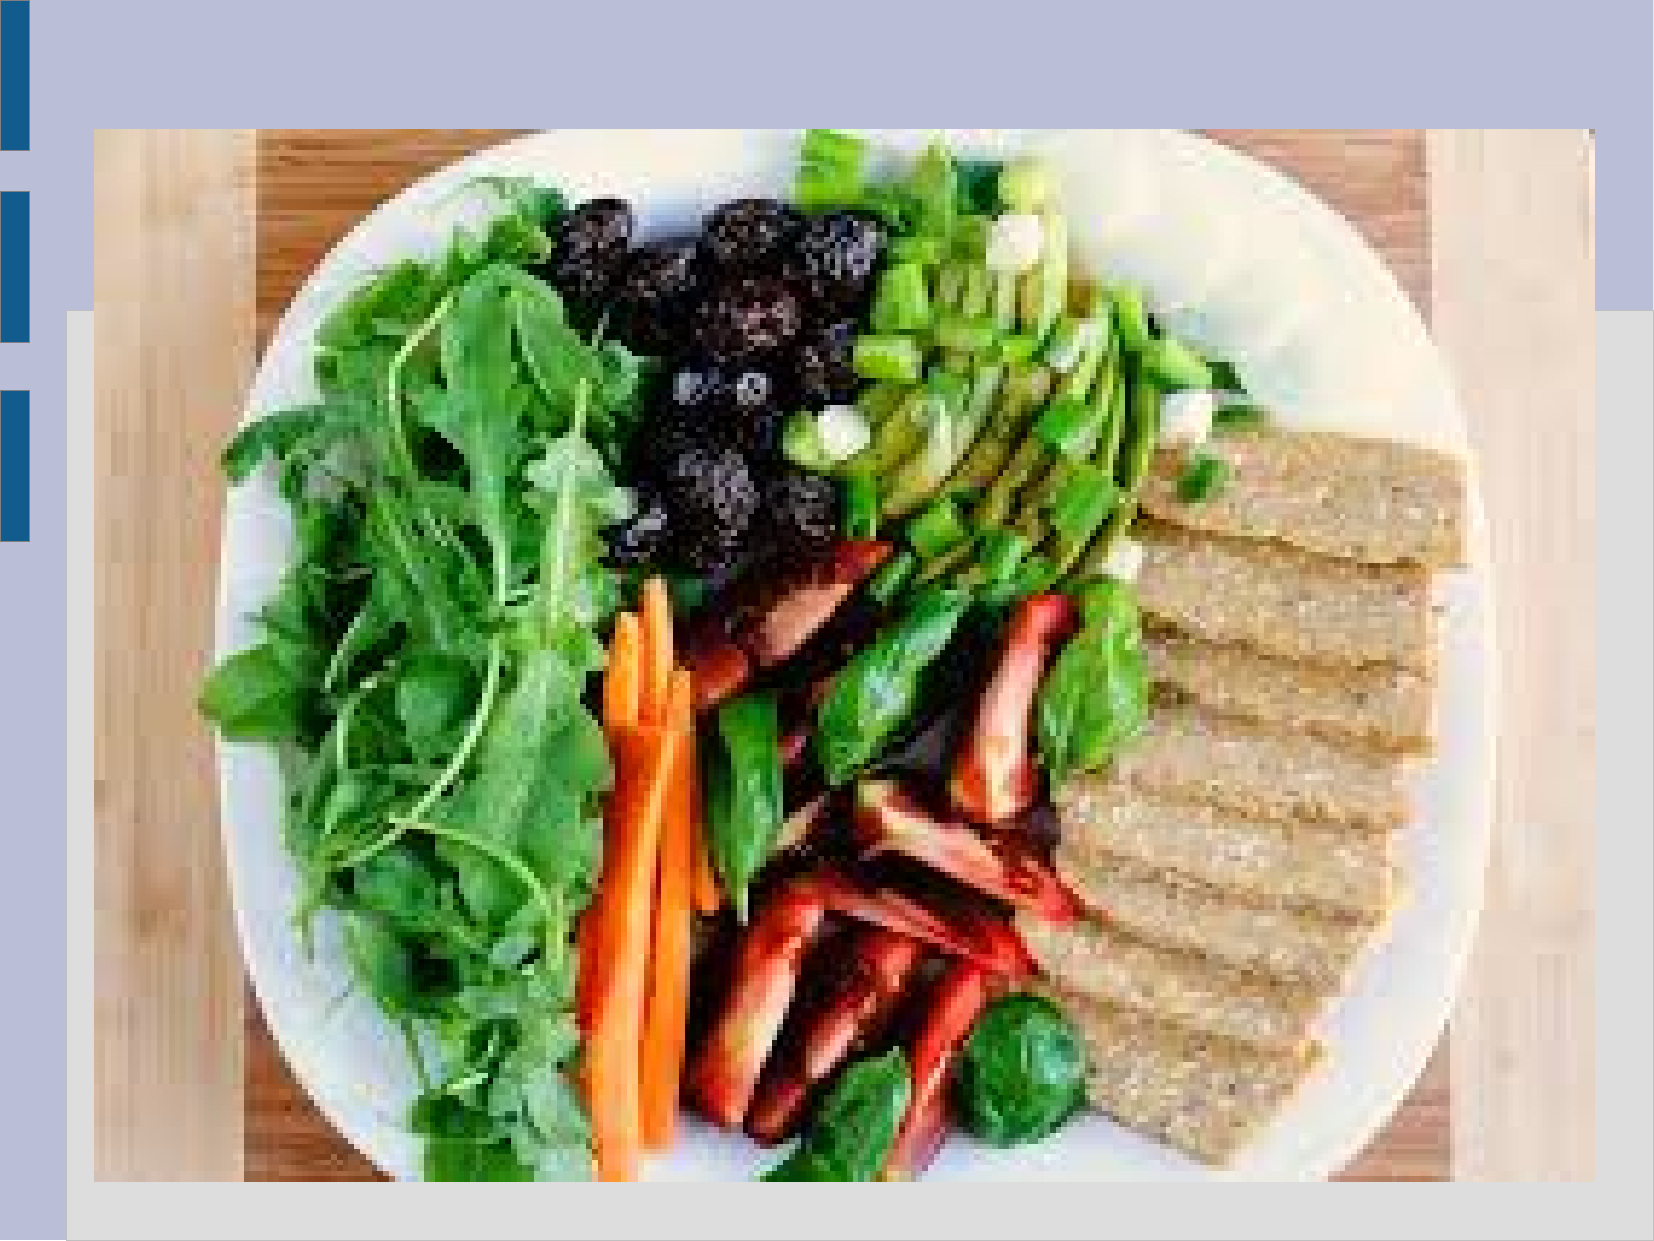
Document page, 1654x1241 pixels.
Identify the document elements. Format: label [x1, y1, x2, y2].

picture [94, 129, 1595, 1182]
